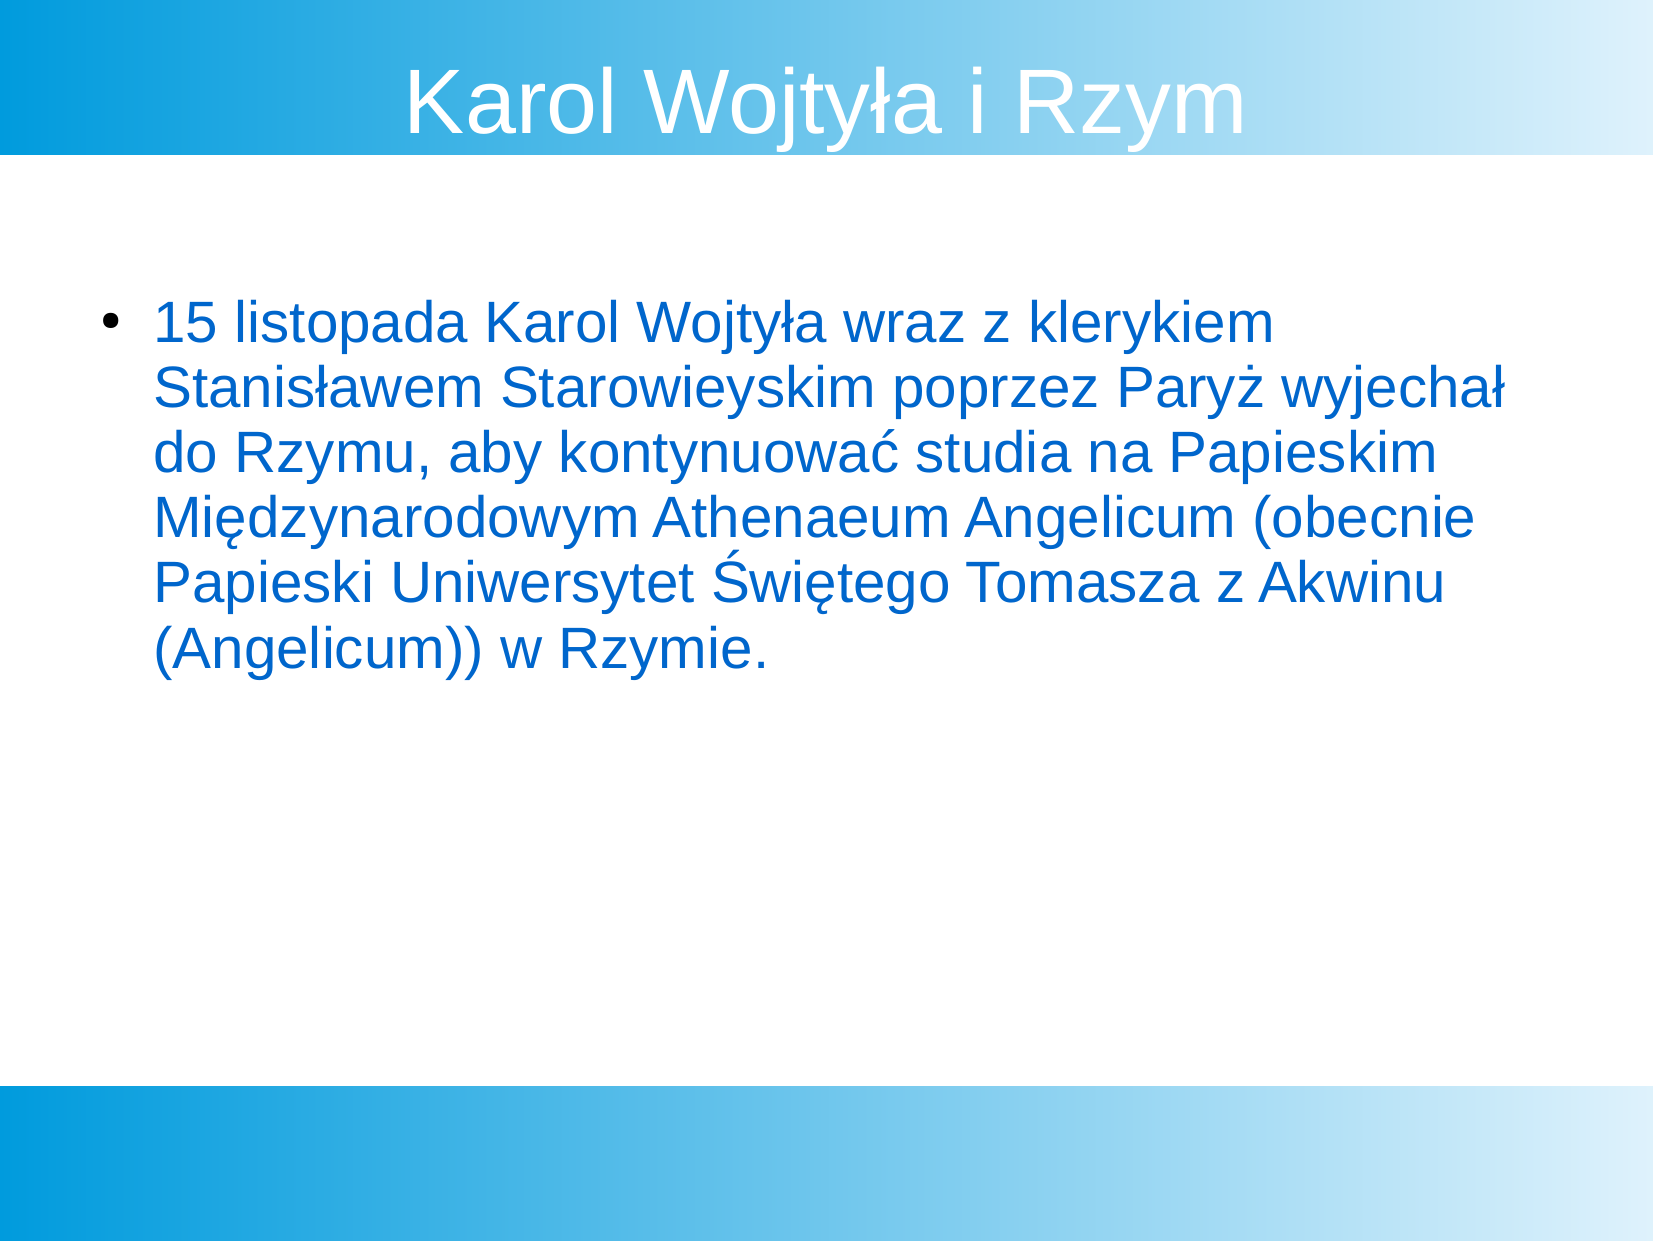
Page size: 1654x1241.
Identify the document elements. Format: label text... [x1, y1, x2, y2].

title Karol Wojtyła i Rzym [82, 49, 1571, 155]
list 15 listopada Karol Wojtyła wraz z klerykiem Stanisławem Starowieyskim poprzez Paryż wyjechał do Rzymu, aby kontynuować studia na Papieskim Międzynarodowym Athenaeum Angelicum (obecnie Papieski Uniwersytet Świętego Tomasza z Akwinu (Angelicum)) w Rzymie. [82, 290, 1571, 1010]
